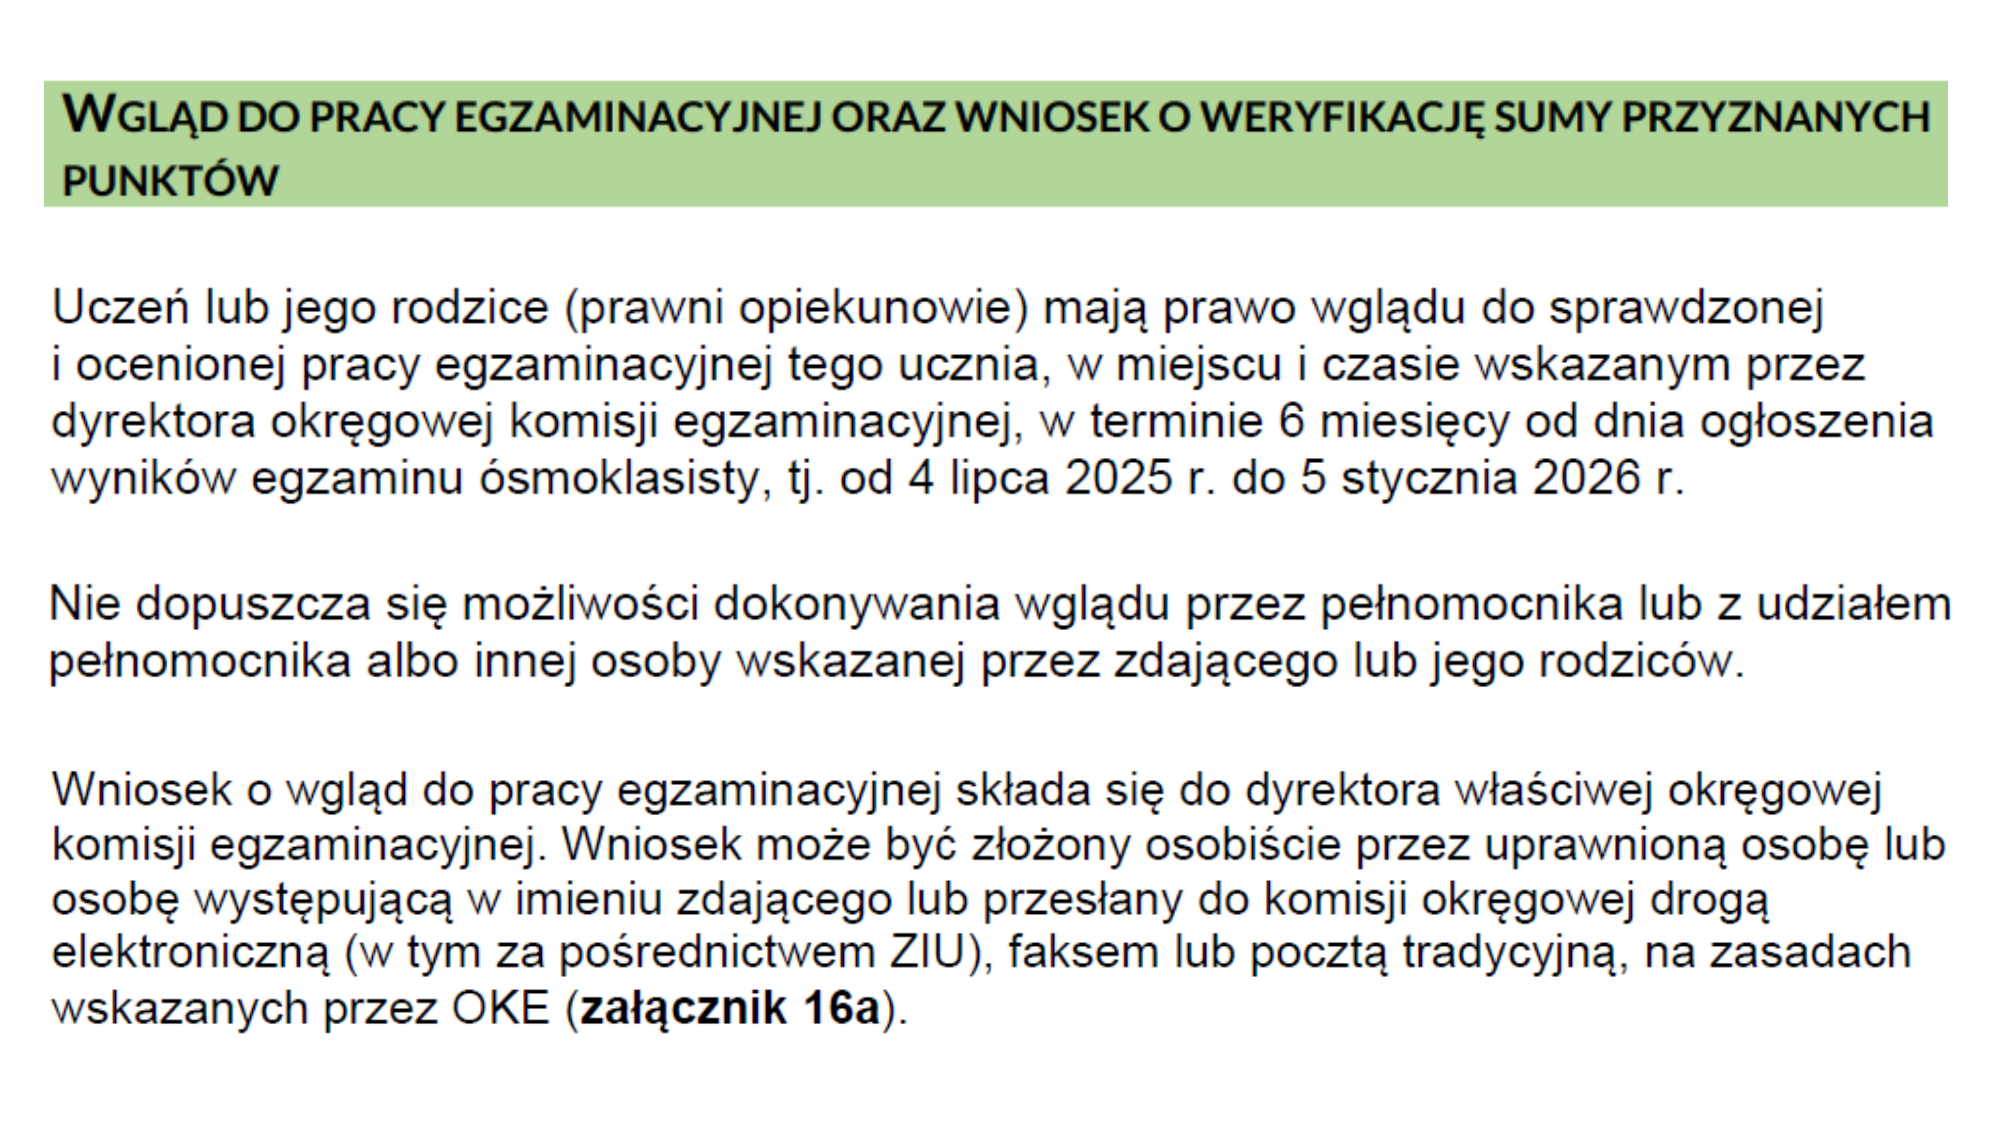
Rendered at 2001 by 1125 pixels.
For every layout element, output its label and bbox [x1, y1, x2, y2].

picture [44, 66, 1948, 214]
picture [40, 751, 1948, 1041]
picture [43, 261, 1948, 510]
picture [44, 565, 1956, 689]
